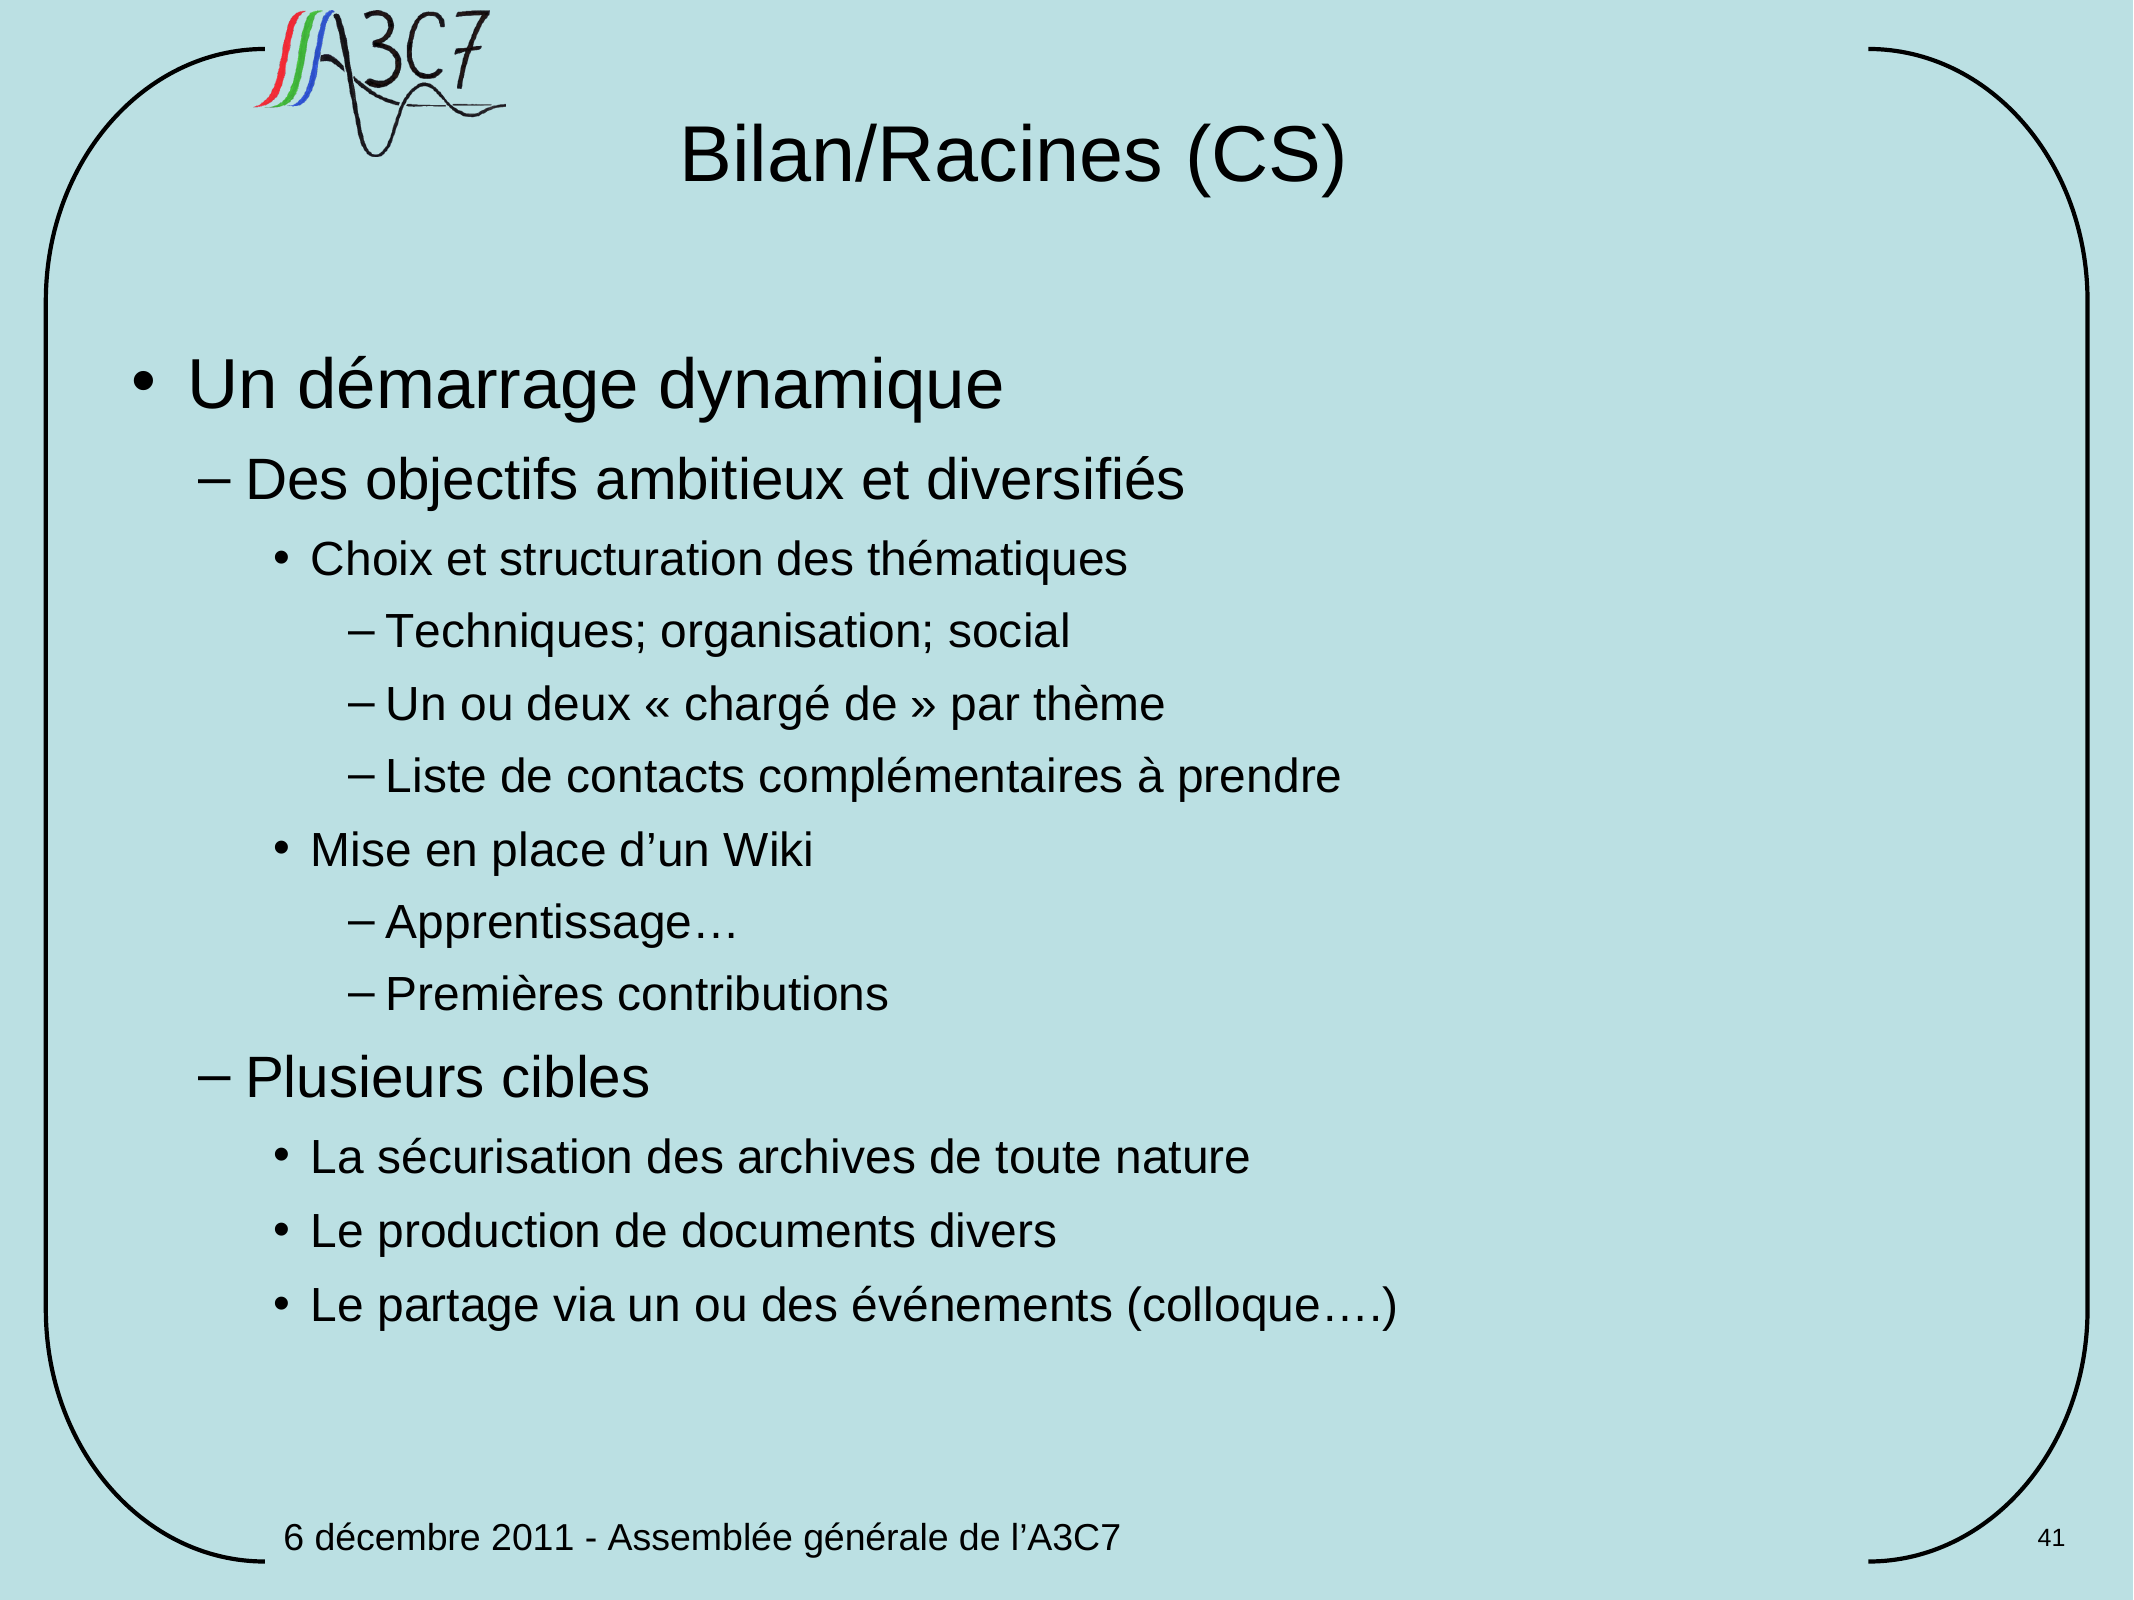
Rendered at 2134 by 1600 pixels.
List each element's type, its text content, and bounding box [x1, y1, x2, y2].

title Bilan/Racines (CS) [58, 94, 1980, 362]
list Un démarrage dynamique Des objectifs ambitieux et diversifiés Choix et structuration des thématiques Techniques; organisation; social Un ou deux « chargé de » par thème Liste de contacts complémentaires à prendre Mise en place d’un Wiki Apprentissage… Premières contributions Plusieurs cibles La sécurisation des archives de toute nature Le production de documents divers Le partage via un ou des événements (colloque….) [106, 329, 2028, 1430]
picture [253, 10, 506, 94]
text_box 6 décembre 2011 - Assemblée générale de l’A3C7 [274, 1512, 1131, 1558]
